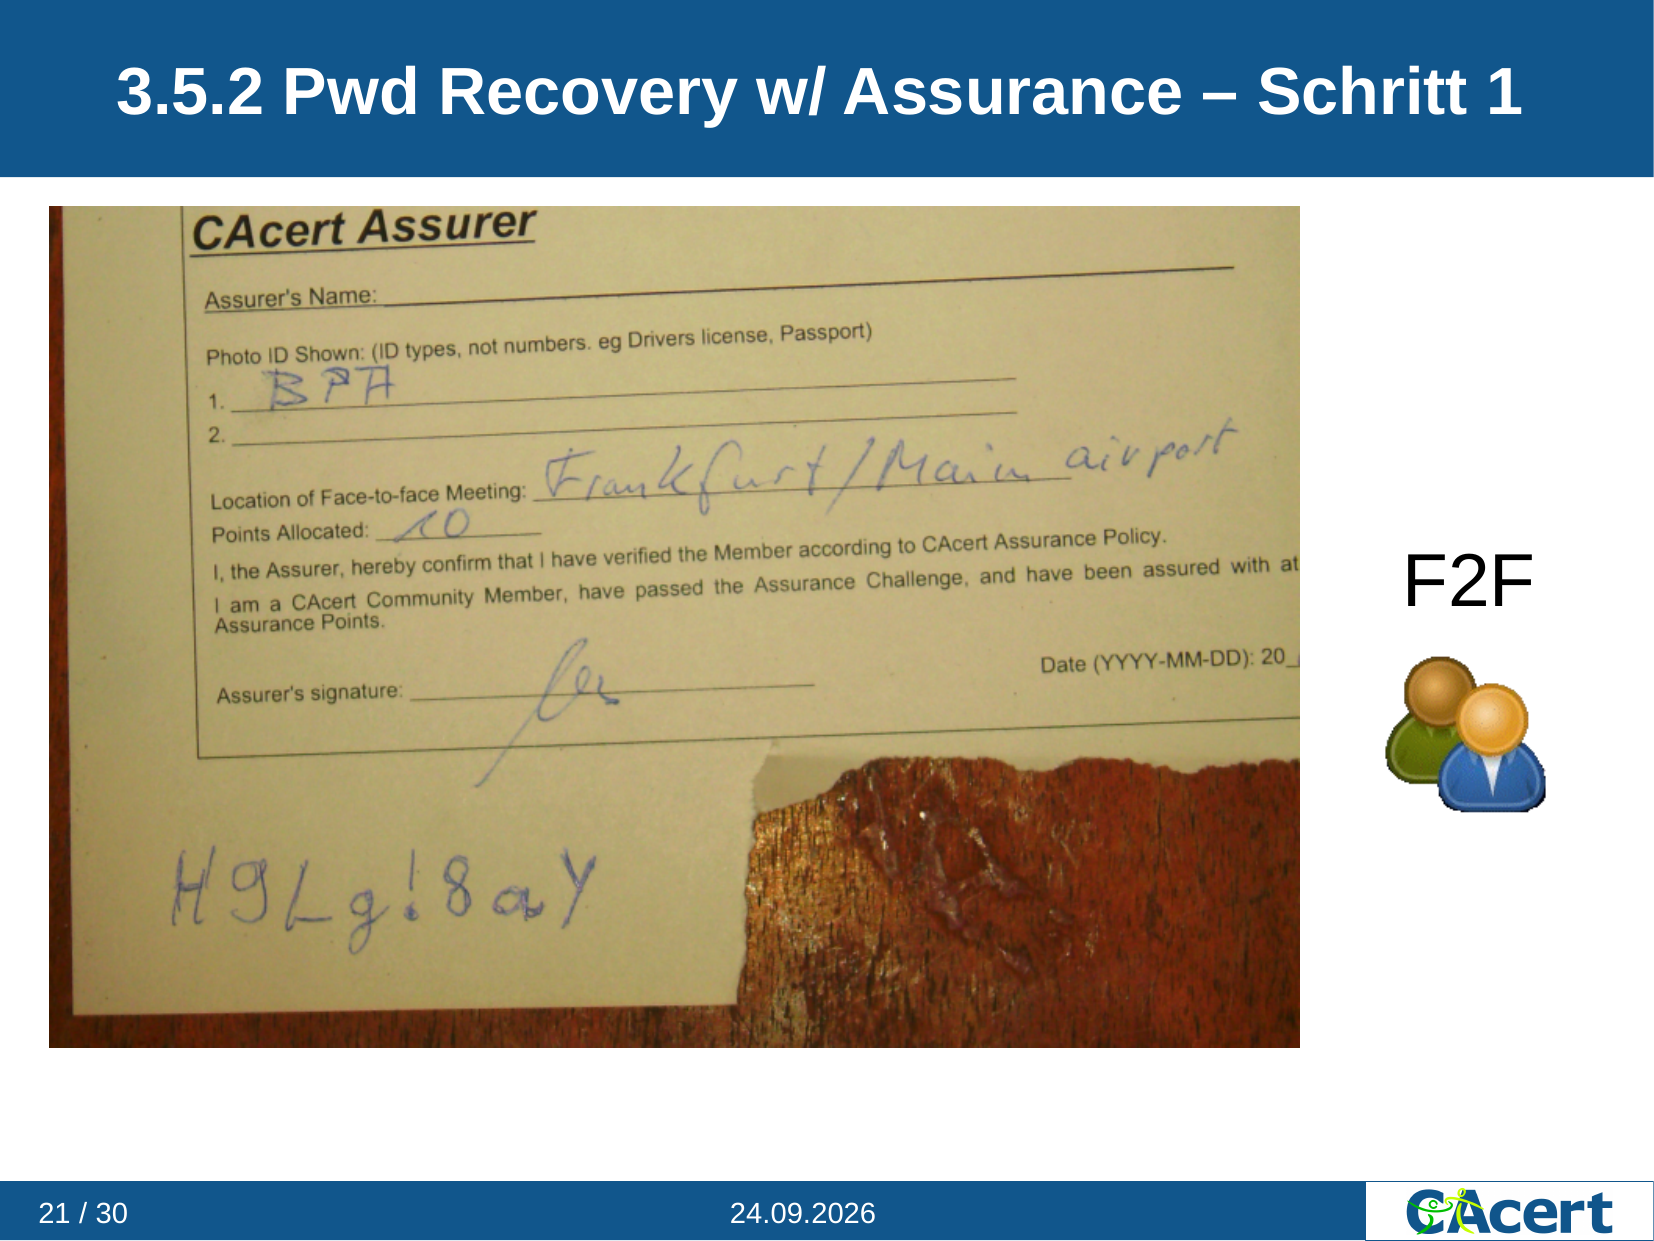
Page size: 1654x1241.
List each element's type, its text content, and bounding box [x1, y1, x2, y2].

picture [1370, 646, 1560, 836]
picture [49, 206, 1300, 1048]
picture [1406, 1187, 1613, 1235]
text_box F2F [1387, 531, 1551, 646]
title 3.5.2 Pwd Recovery w/ Assurance – Schritt 1 [76, 17, 1565, 166]
